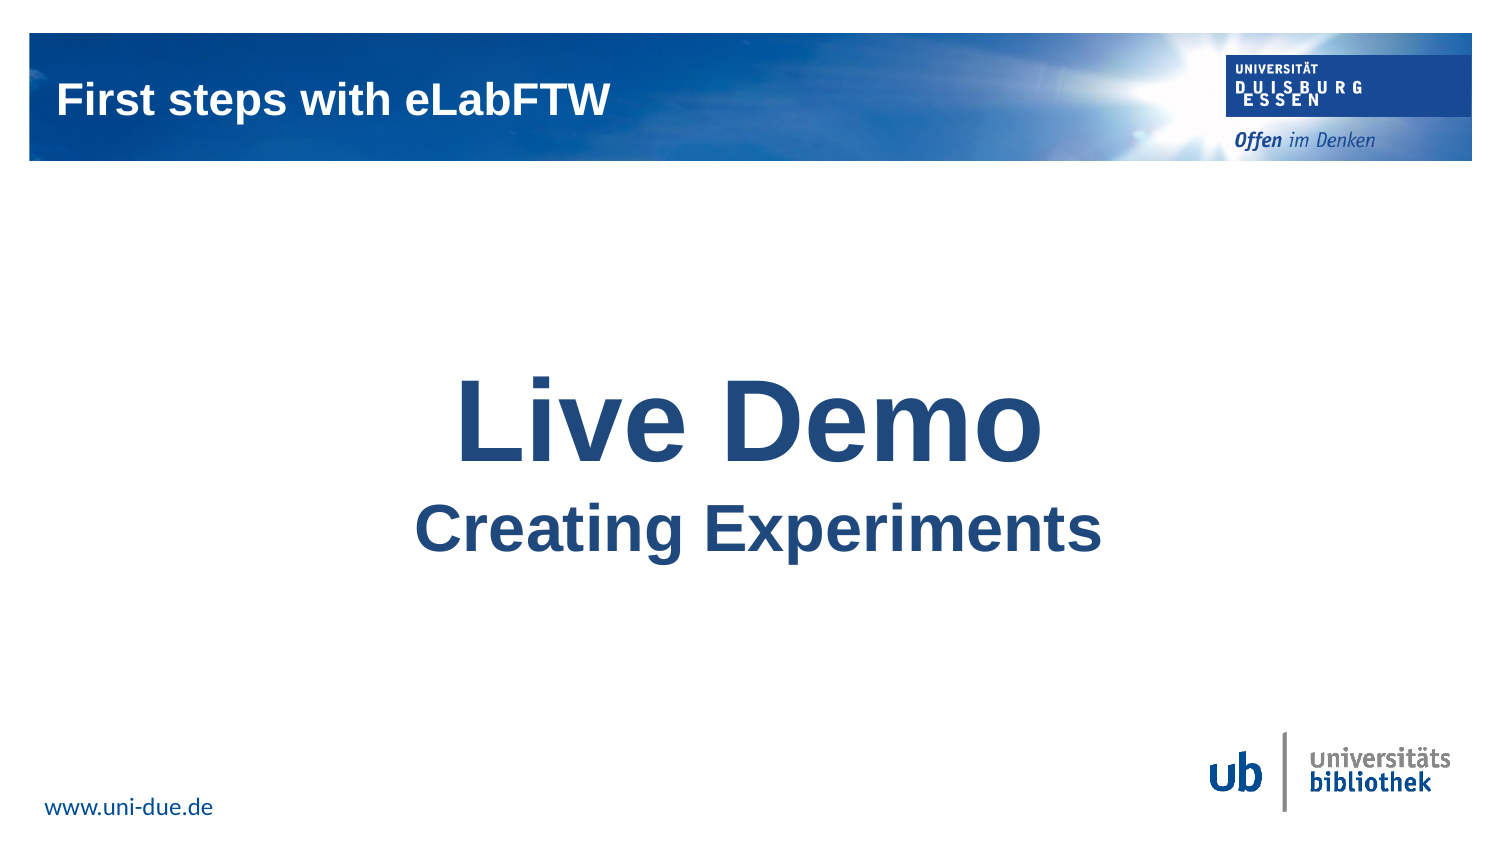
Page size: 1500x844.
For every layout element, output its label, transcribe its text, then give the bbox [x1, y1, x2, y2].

text_box Live Demo Creating Experiments [367, 344, 1133, 646]
picture [1210, 732, 1450, 812]
text_box www.uni-due.de [29, 782, 263, 843]
picture [29, 33, 1471, 161]
text_box First steps with eLabFTW [26, 43, 1161, 150]
